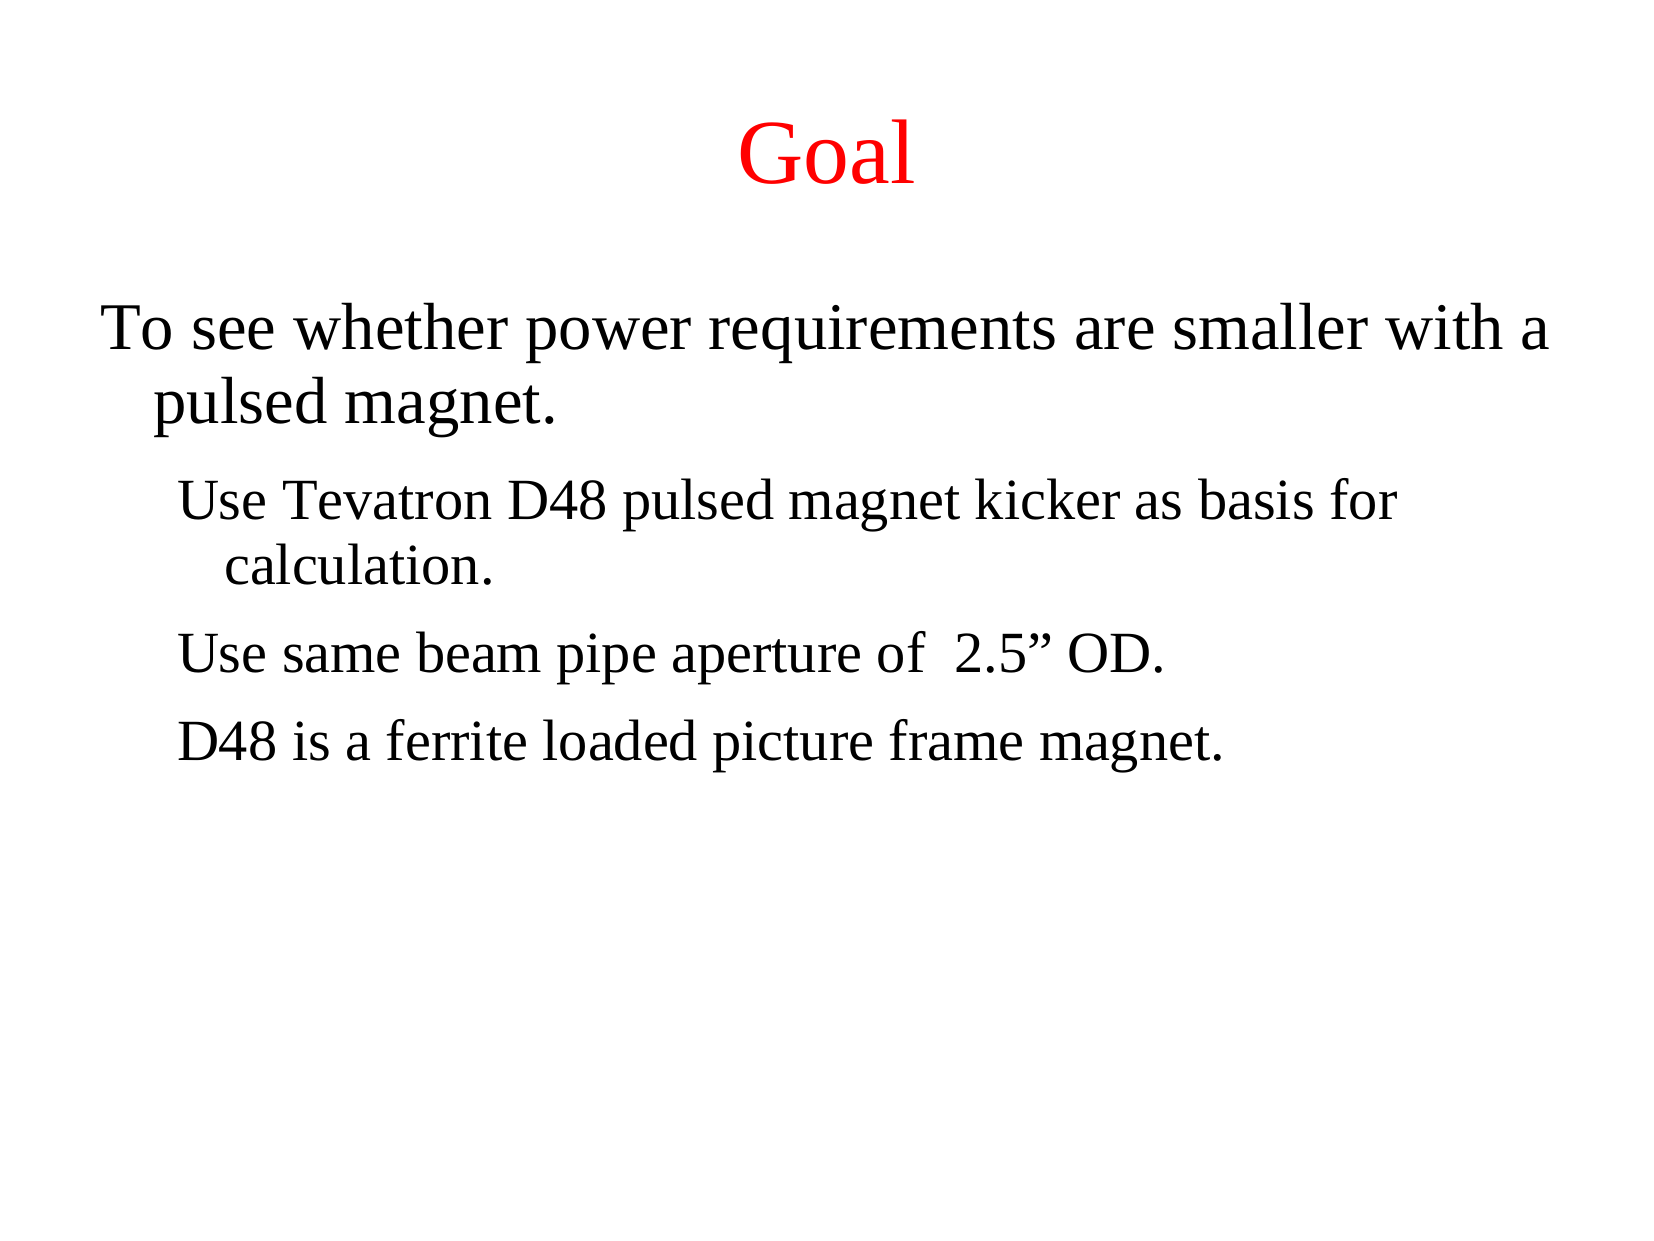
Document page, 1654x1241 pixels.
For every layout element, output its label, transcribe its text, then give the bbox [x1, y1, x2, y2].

title Goal [82, 49, 1571, 257]
list To see whether power requirements are smaller with a pulsed magnet. Use Tevatron D48 pulsed magnet kicker as basis for calculation. Use same beam pipe aperture of 2.5” OD. D48 is a ferrite loaded picture frame magnet. [82, 290, 1571, 1094]
